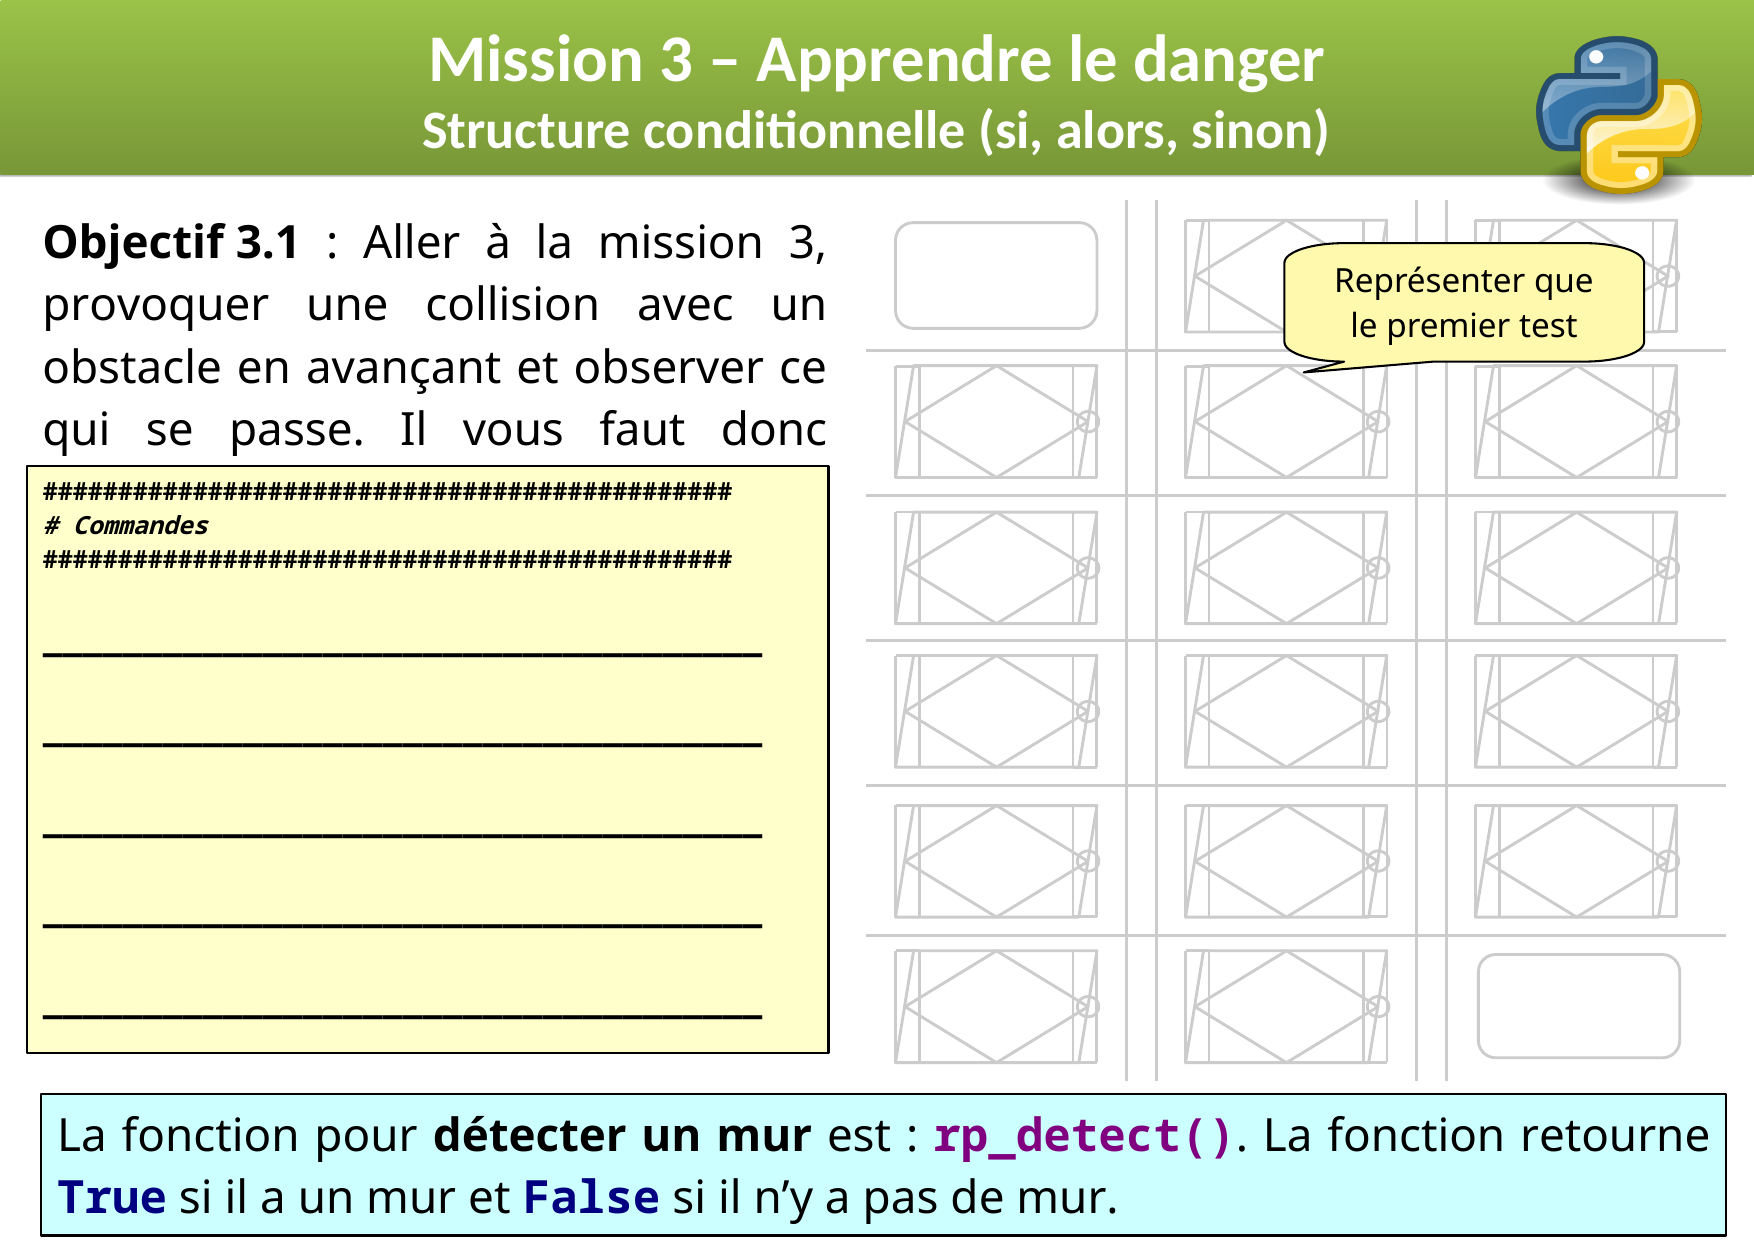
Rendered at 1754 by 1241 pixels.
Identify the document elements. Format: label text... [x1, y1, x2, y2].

text_box [1370, 701, 1377, 707]
text_box [1367, 708, 1374, 715]
picture [1525, 32, 1713, 209]
text_box [1077, 857, 1084, 865]
text_box [1668, 558, 1675, 579]
text_box [1660, 850, 1667, 857]
text_box [1088, 702, 1095, 722]
text_box [1378, 996, 1386, 1017]
text_box [1088, 851, 1095, 872]
text_box [1378, 851, 1386, 872]
text_box [1370, 851, 1377, 857]
text_box [1080, 850, 1088, 857]
text_box [1371, 411, 1377, 418]
text_box [1081, 411, 1087, 418]
text_box [1657, 857, 1664, 865]
text_box [1077, 708, 1084, 715]
text_box [1660, 266, 1667, 272]
text_box La fonction pour détecter un mur est : rp_detect(). La fonction retourne True si il a un mur et False si il n’y a pas de mur. [41, 1093, 1727, 1205]
text_box [1370, 557, 1377, 564]
text_box [1378, 701, 1386, 722]
text_box ############################################## # Commandes ############################################## ____________________________________ ____________________________________ ____________________________________ ____________________________________ ____________________________________ ____________________________________ ____________________________________ [27, 465, 829, 1053]
text_box [1668, 701, 1675, 722]
text_box [1657, 272, 1663, 280]
text_box [1080, 701, 1087, 707]
text_box Objectif 3.1 : Aller à la mission 3, provoquer une collision avec un obstacle en avançant et observer ce qui se passe. Il vous faut donc sécuriser l’avance du robot. [27, 201, 843, 449]
text_box [1077, 1003, 1084, 1010]
text_box [1657, 707, 1664, 715]
text_box [1660, 411, 1667, 418]
text_box [1080, 996, 1087, 1003]
text_box [1668, 411, 1675, 432]
text_box [1660, 701, 1667, 707]
text_box Représenter que le premier test [1284, 243, 1645, 373]
text_box [1088, 558, 1095, 579]
text_box [1088, 412, 1095, 432]
text_box [1668, 851, 1675, 872]
text_box [1077, 564, 1083, 572]
text_box [1077, 418, 1084, 426]
text_box [1668, 266, 1675, 287]
text_box [1367, 418, 1374, 426]
text_box [1367, 564, 1373, 572]
text_box [1080, 557, 1088, 564]
text_box [1370, 996, 1377, 1003]
text_box [1378, 411, 1386, 432]
text_box [1378, 558, 1386, 579]
text_box [1367, 1003, 1374, 1011]
text_box [1367, 857, 1374, 865]
text_box Mission 3 – Apprendre le danger Structure conditionnelle (si, alors, sinon) [0, 0, 1754, 175]
text_box [1657, 418, 1664, 426]
text_box [1088, 997, 1095, 1017]
text_box [1657, 564, 1663, 572]
text_box [1660, 557, 1667, 564]
